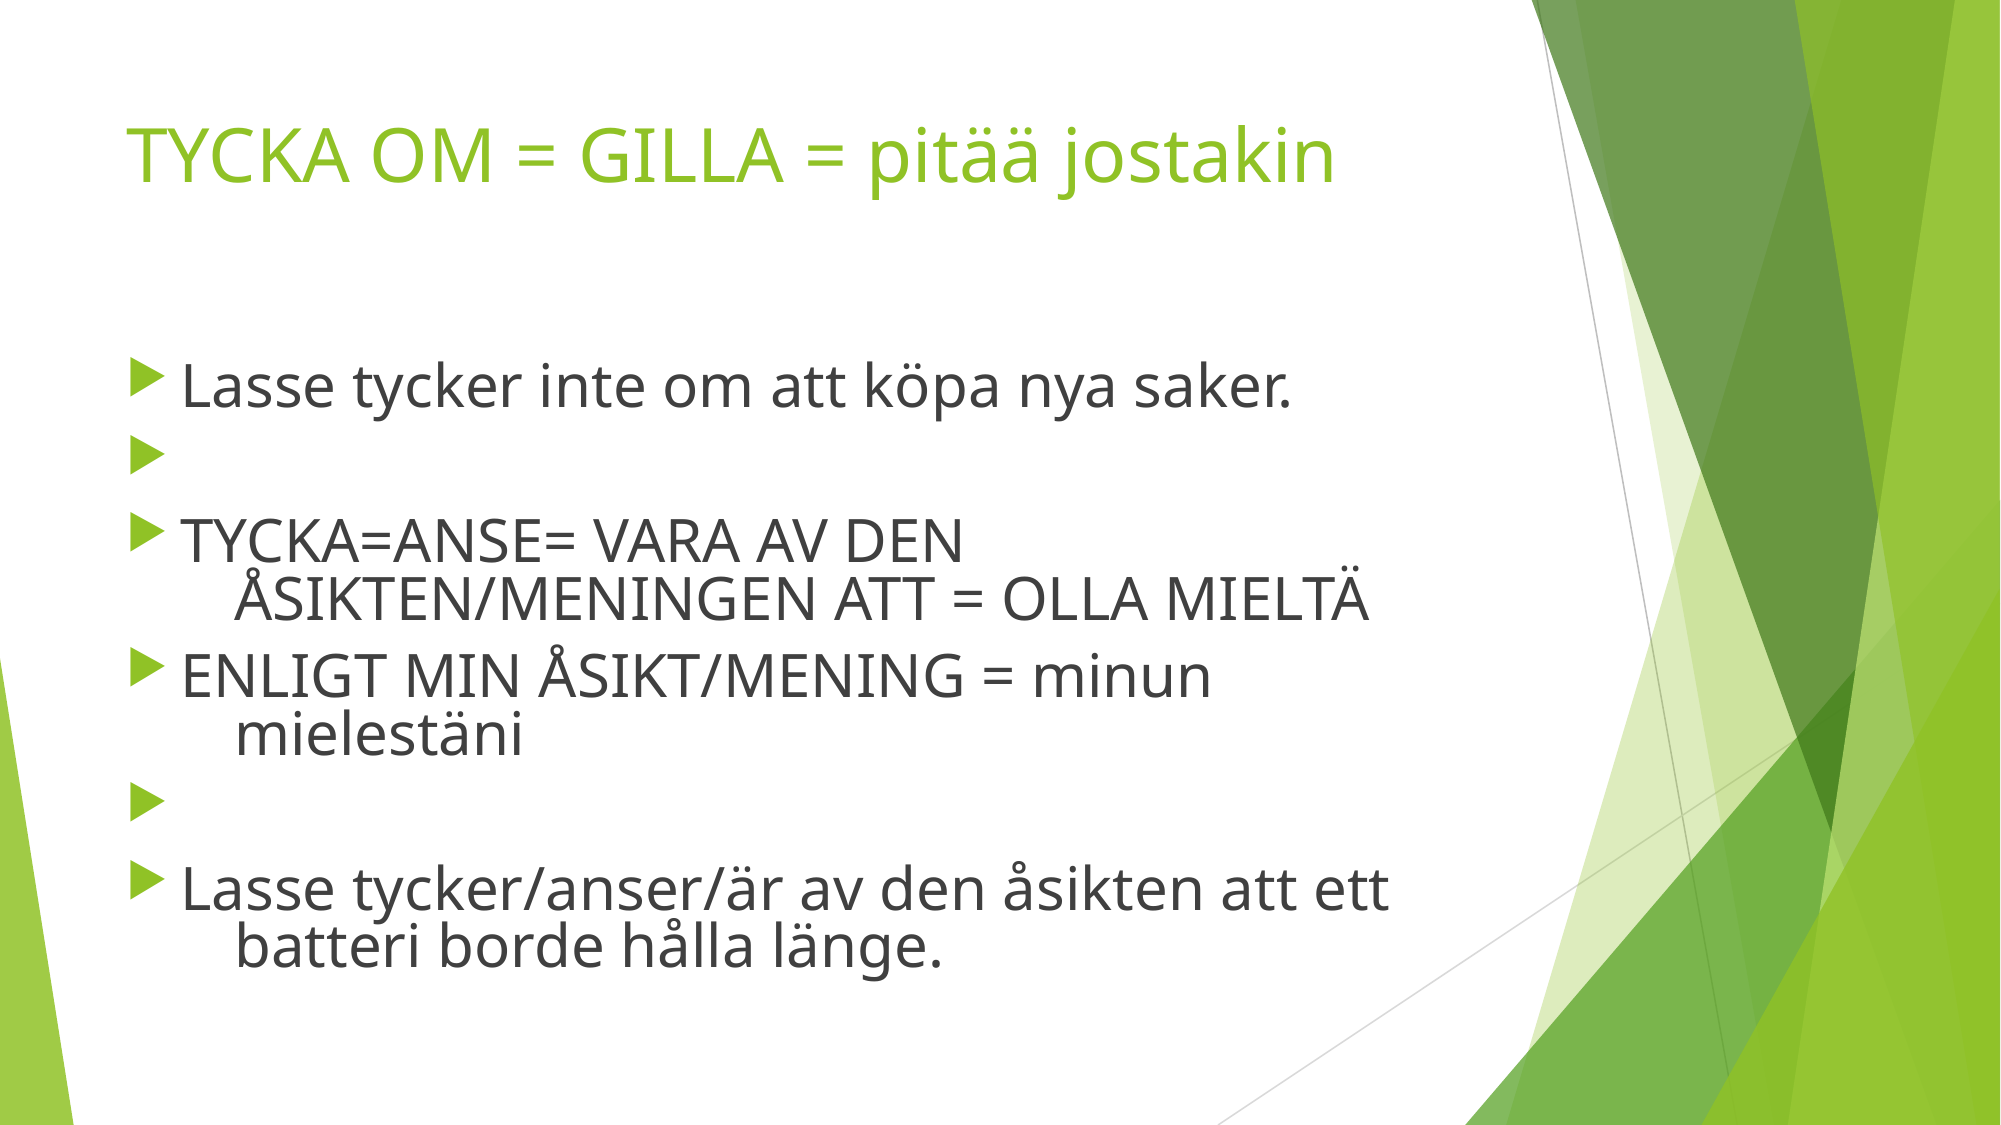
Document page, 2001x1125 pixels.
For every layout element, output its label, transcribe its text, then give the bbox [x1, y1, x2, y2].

title TYCKA OM = GILLA = pitää jostakin [111, 99, 1522, 317]
list Lasse tycker inte om att köpa nya saker. TYCKA=ANSE= VARA AV DEN ÅSIKTEN/MENINGEN ATT = OLLA MIELTÄ ENLIGT MIN ÅSIKT/MENING = minun mielestäni Lasse tycker/anser/är av den åsikten att ett batteri borde hålla länge. [111, 354, 1522, 992]
